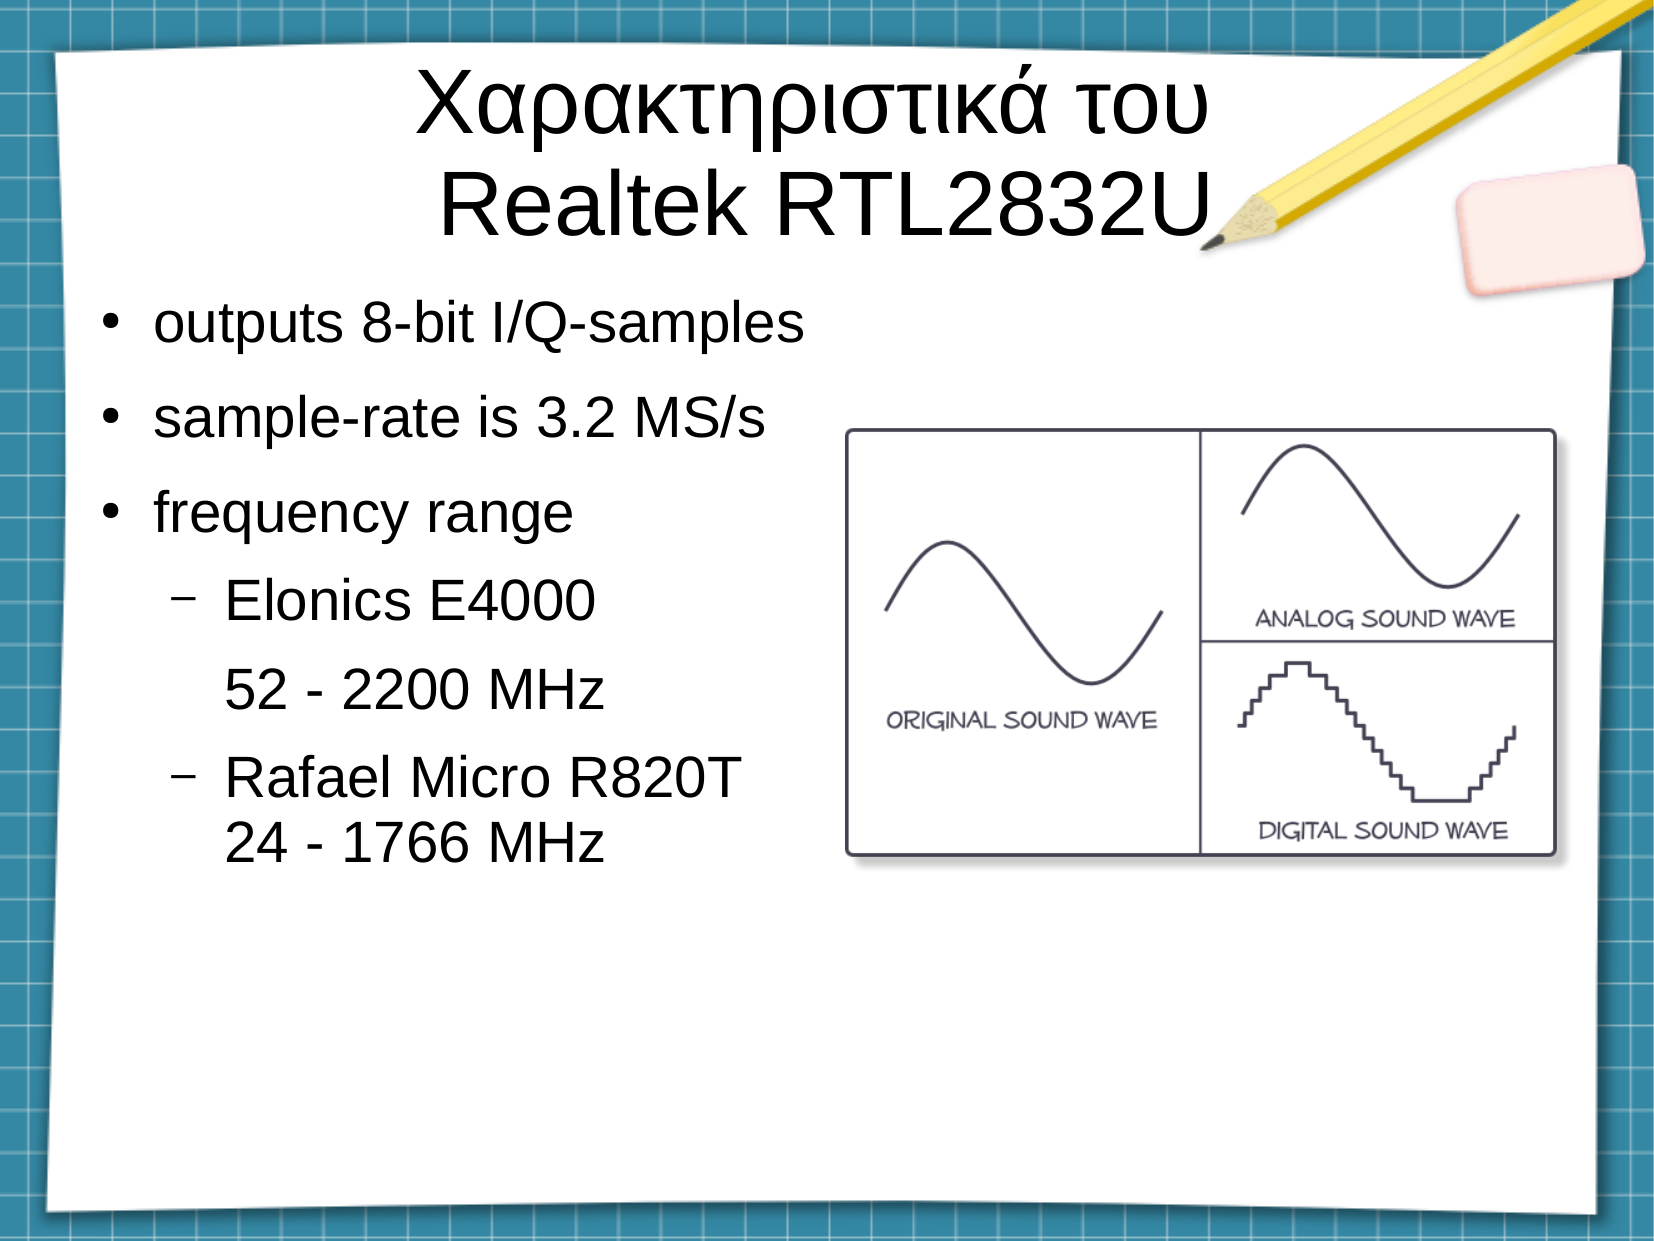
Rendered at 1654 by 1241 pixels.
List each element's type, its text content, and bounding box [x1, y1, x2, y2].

list outputs 8-bit I/Q-samples sample-rate is 3.2 MS/s frequency range Elonics E4000 52 - 2200 MHz Rafael Micro R820T 24 - 1766 MHz [82, 290, 809, 1010]
picture [0, 0, 1654, 1241]
title Χαρακτηριστικά του Realtek RTL2832U [82, 49, 1571, 257]
